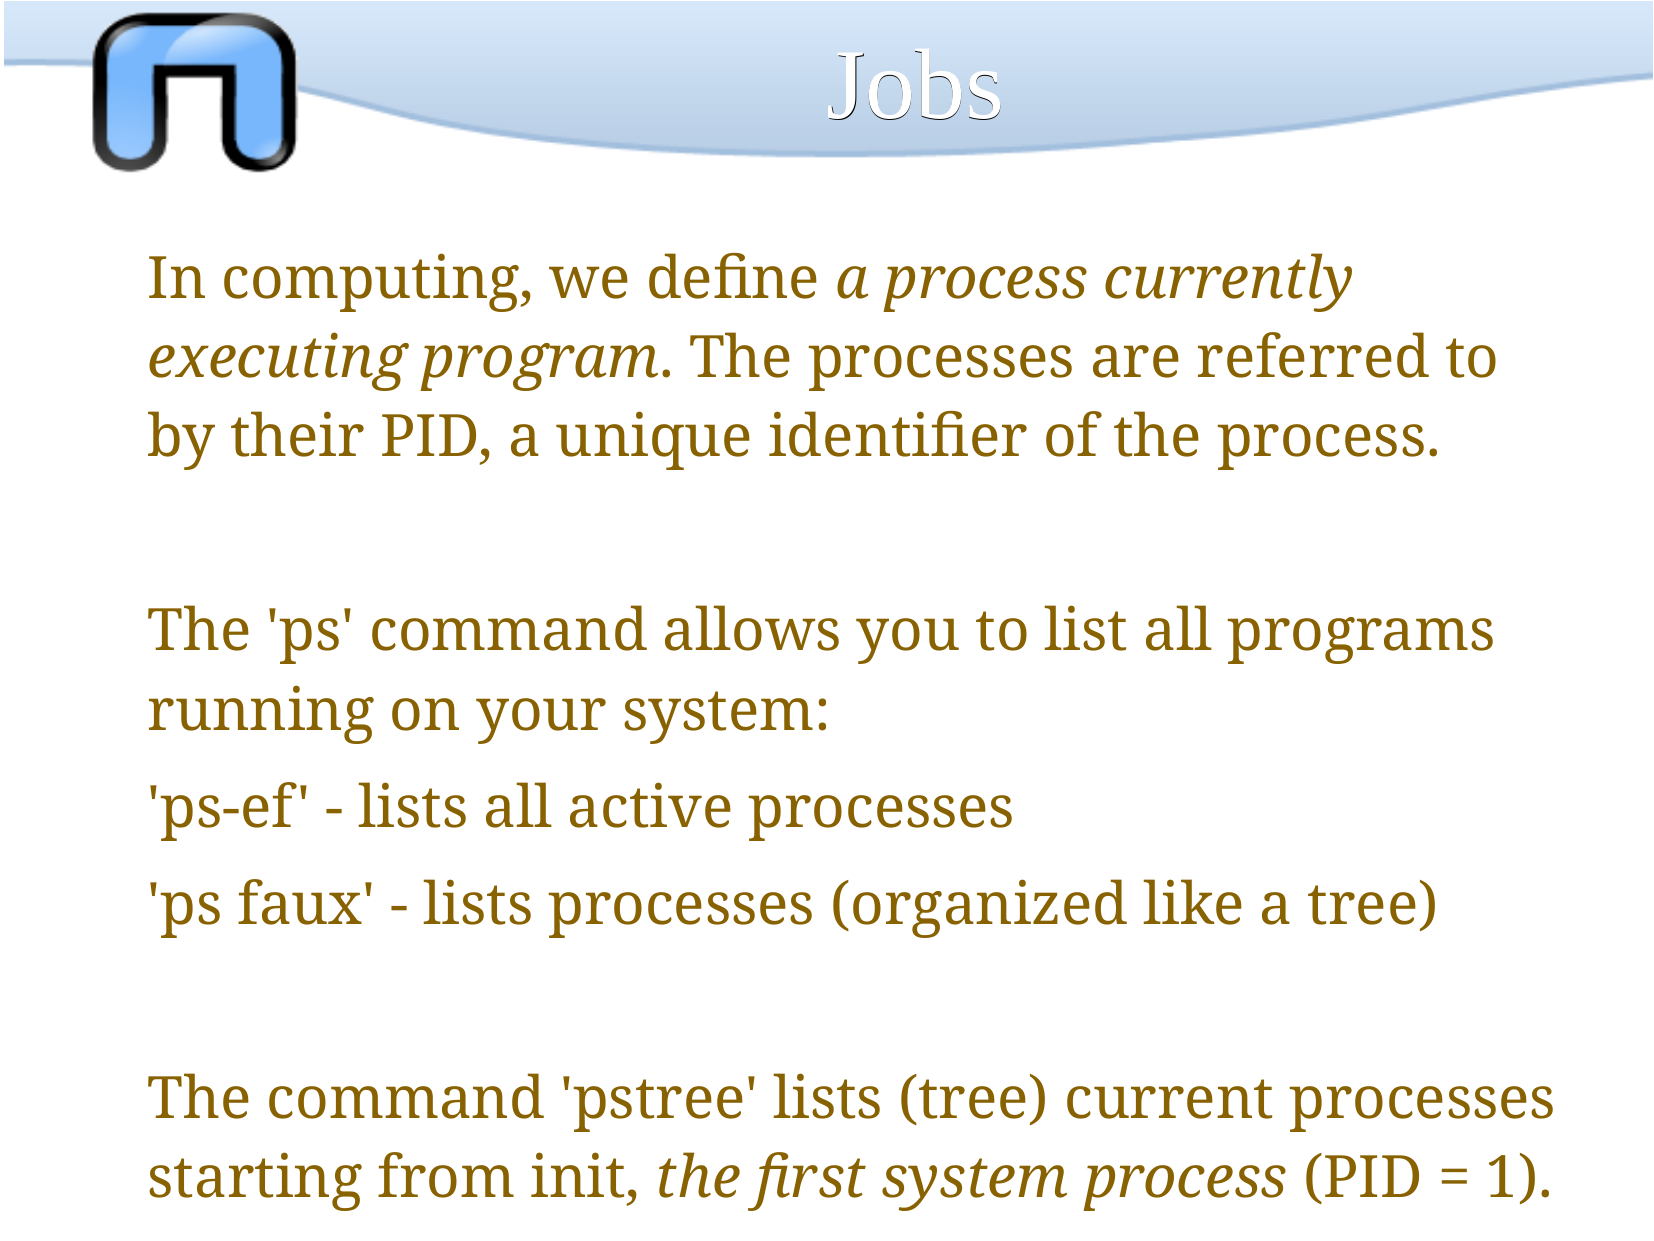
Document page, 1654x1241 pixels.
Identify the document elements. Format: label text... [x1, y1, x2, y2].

text_box Jobs [561, 29, 1270, 266]
picture [0, 0, 1654, 1241]
list In computing, we define a process currently executing program. The processes are referred to by their PID, a unique identifier of the process. The 'ps' command allows you to list all programs running on your system: 'ps-ef' - lists all active processes 'ps faux' - lists processes (organized like a tree) The command 'pstree' lists (tree) current processes starting from init, the first system process (PID = 1). [147, 236, 1565, 1211]
